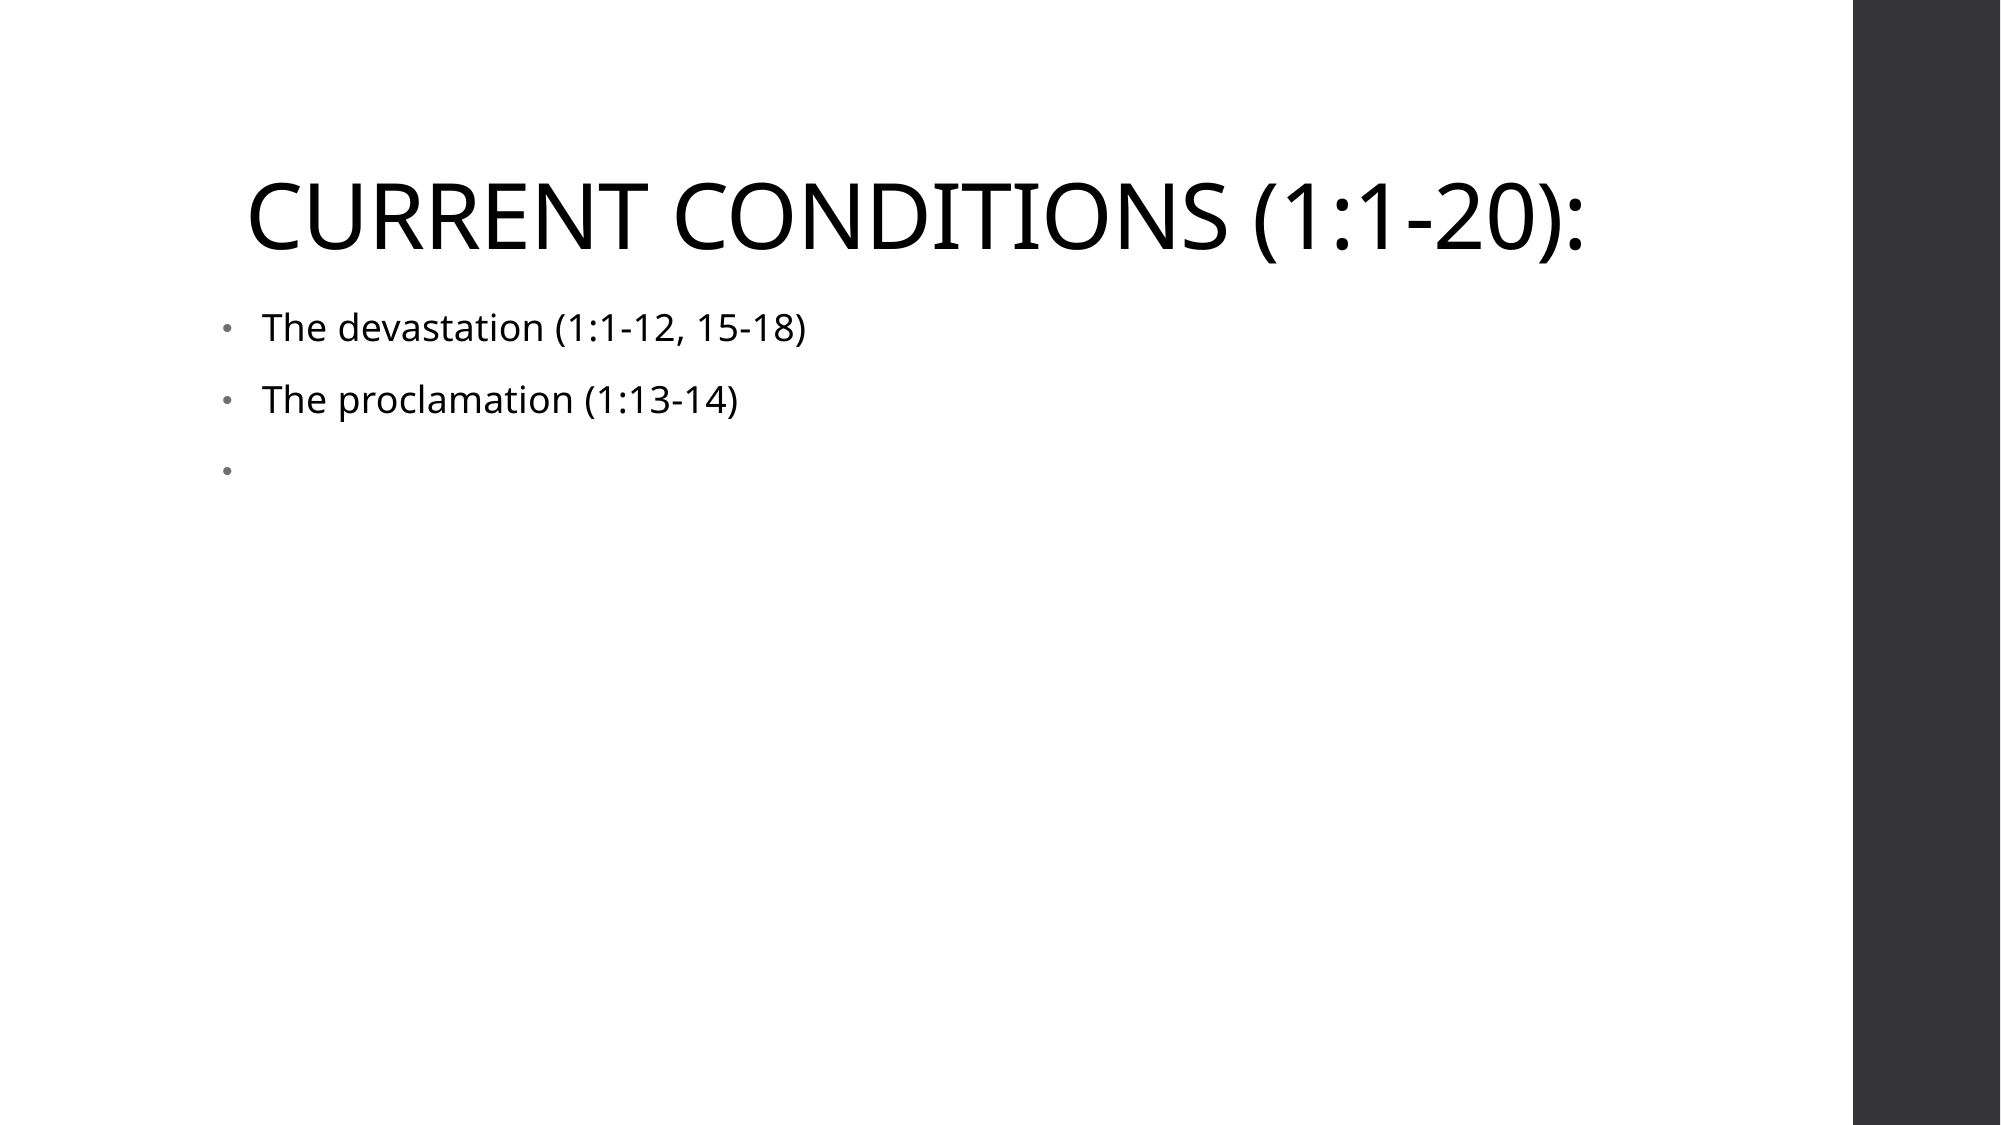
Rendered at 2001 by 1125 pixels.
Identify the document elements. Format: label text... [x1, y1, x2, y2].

title CURRENT CONDITIONS (1:1-20): [206, 60, 1797, 278]
list The devastation (1:1-12, 15-18) The proclamation (1:13-14) [206, 299, 1617, 1014]
